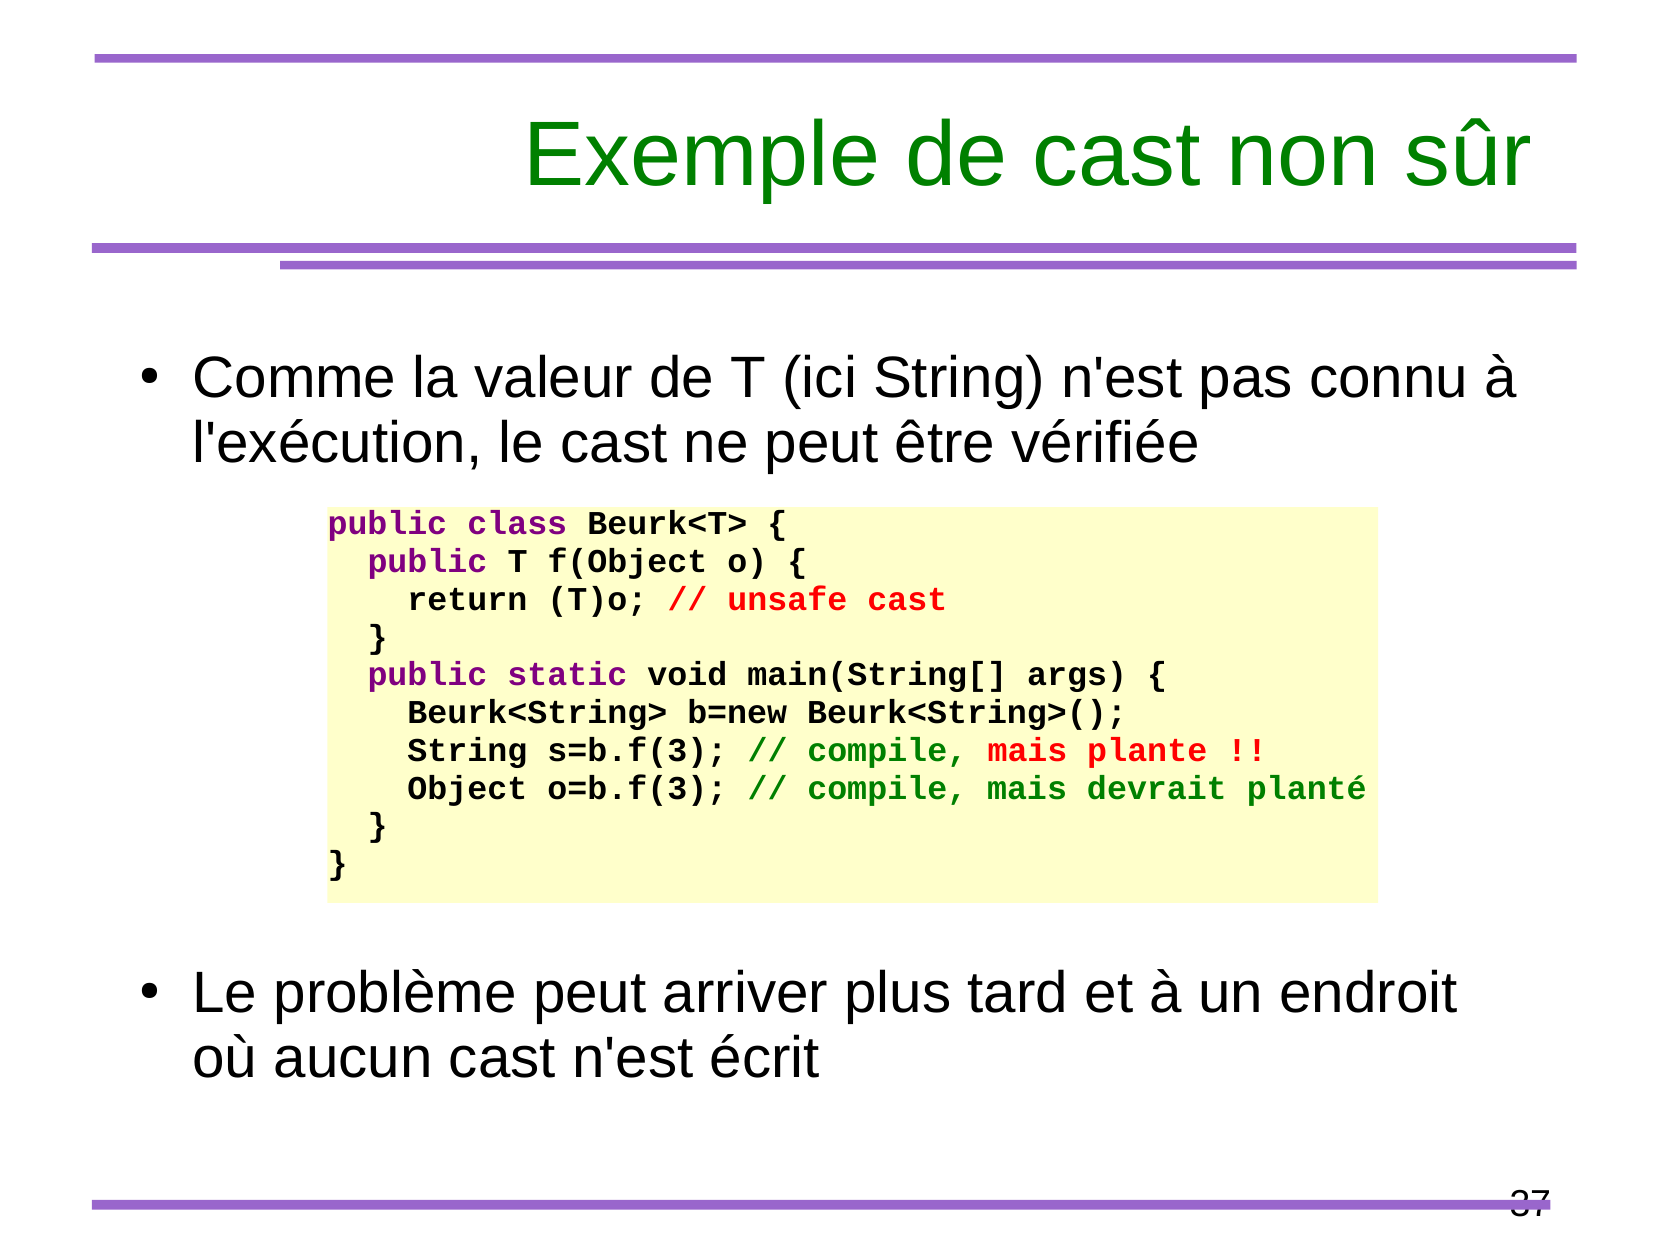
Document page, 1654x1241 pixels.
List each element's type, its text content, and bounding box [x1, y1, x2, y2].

list Comme la valeur de T (ici String) n'est pas connu à l'exécution, le cast ne peut être vérifiée Le problème peut arriver plus tard et à un endroit où aucun cast n'est écrit [121, 344, 1534, 1141]
text_box public class Beurk<T> { public T f(Object o) { return (T)o; // unsafe cast } public static void main(String[] args) { Beurk<String> b=new Beurk<String>(); String s=b.f(3); // compile, mais plante !! Object o=b.f(3); // compile, mais devrait planté } } [327, 507, 1379, 903]
title Exemple de cast non sûr [121, 49, 1534, 257]
